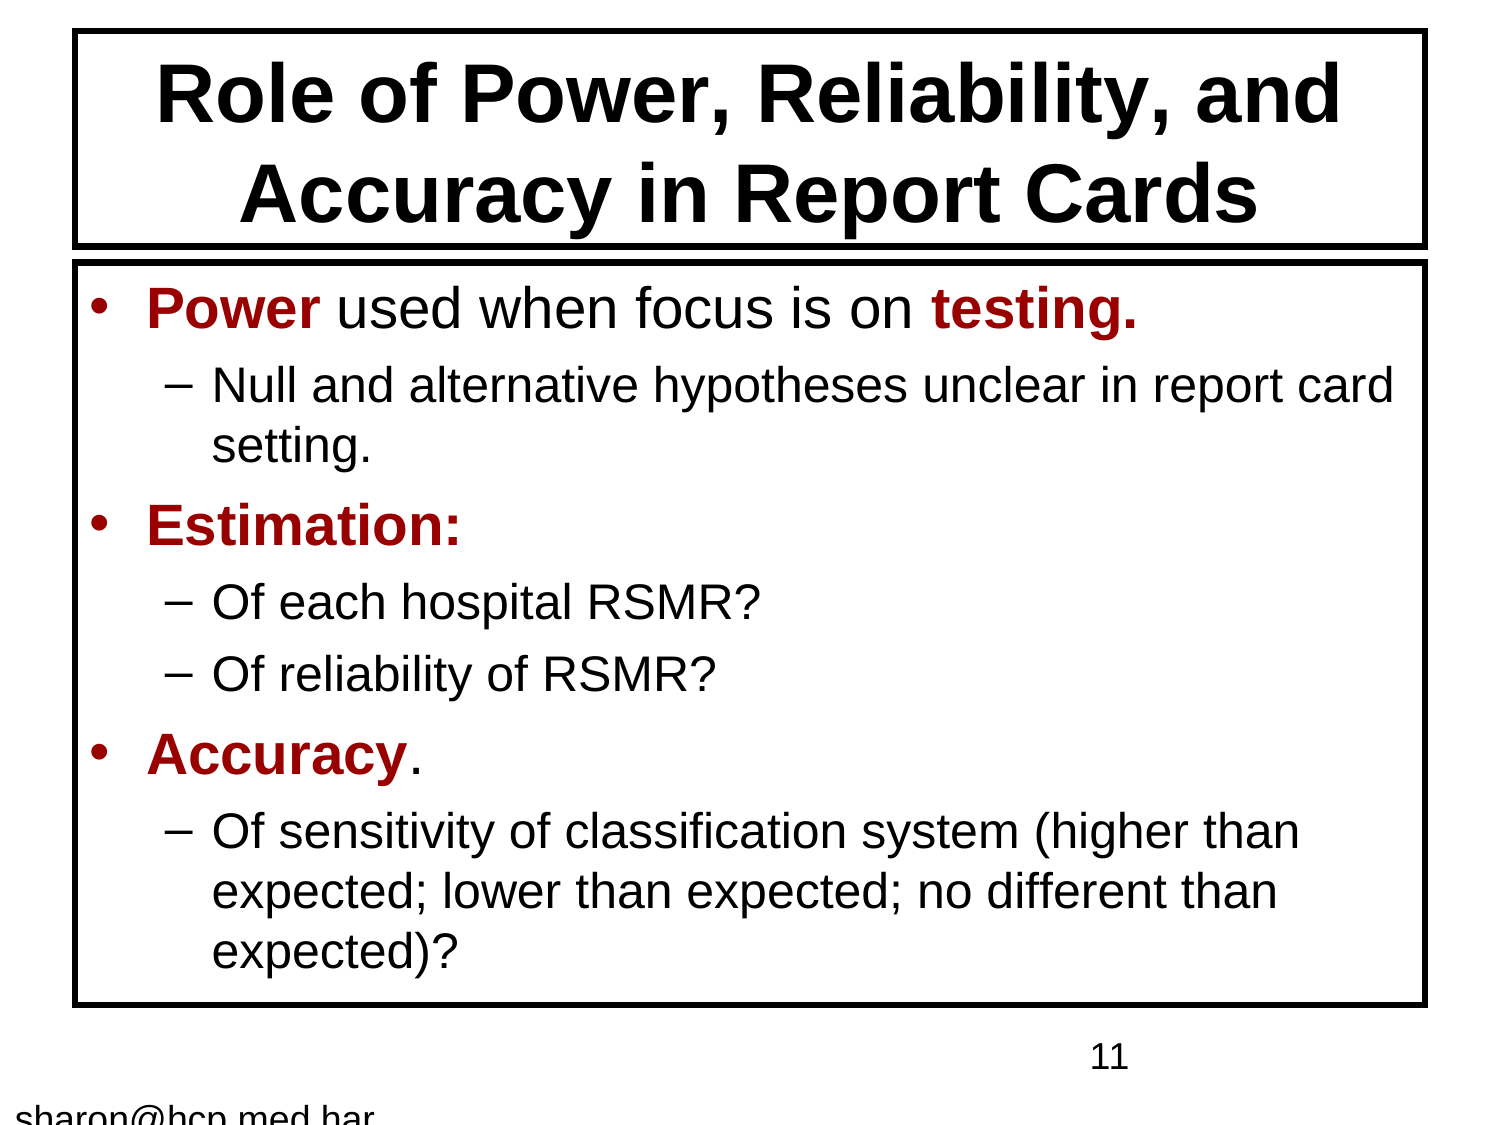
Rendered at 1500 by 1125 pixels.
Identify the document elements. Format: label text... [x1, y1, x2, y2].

list Power used when focus is on testing. Null and alternative hypotheses unclear in report card setting. Estimation: Of each hospital RSMR? Of reliability of RSMR? Accuracy. Of sensitivity of classification system (higher than expected; lower than expected; no different than expected)? [75, 262, 1426, 1005]
title Role of Power, Reliability, and Accuracy in Report Cards [75, 31, 1426, 247]
